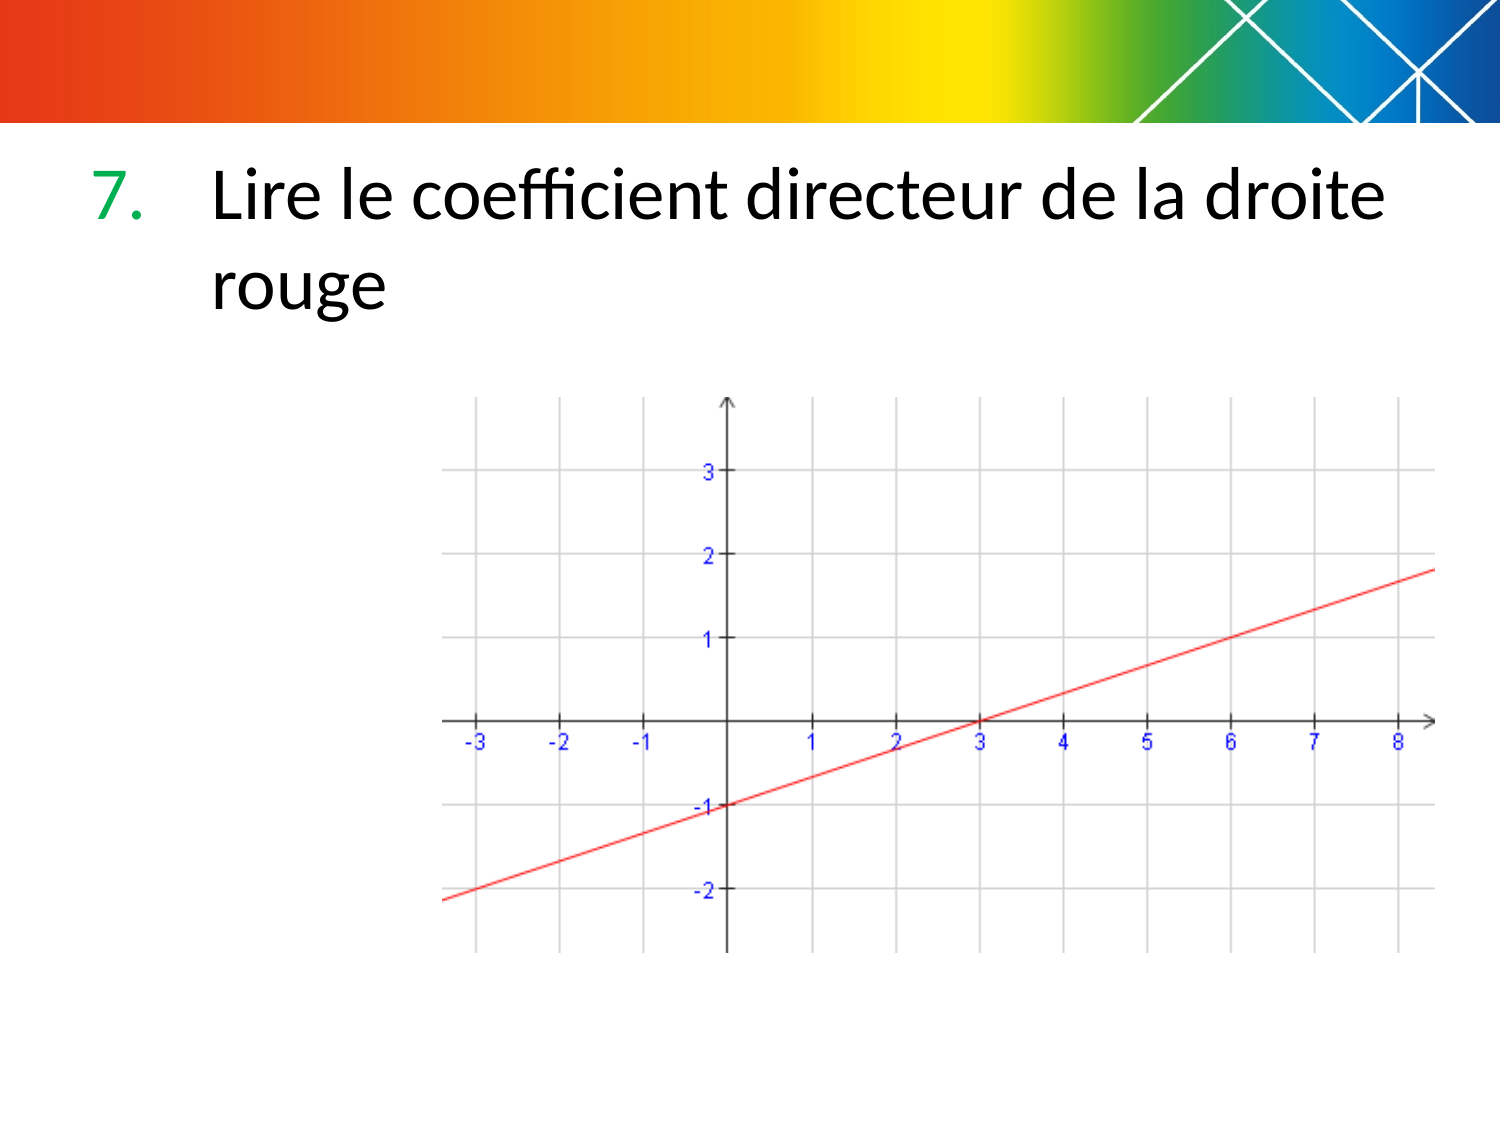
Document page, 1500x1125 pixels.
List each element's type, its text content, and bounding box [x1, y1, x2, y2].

picture [442, 397, 1435, 953]
picture [0, 0, 1359, 123]
title Lire le coefficient directeur de la droite rouge [75, 136, 1426, 332]
picture [1340, 0, 1500, 123]
